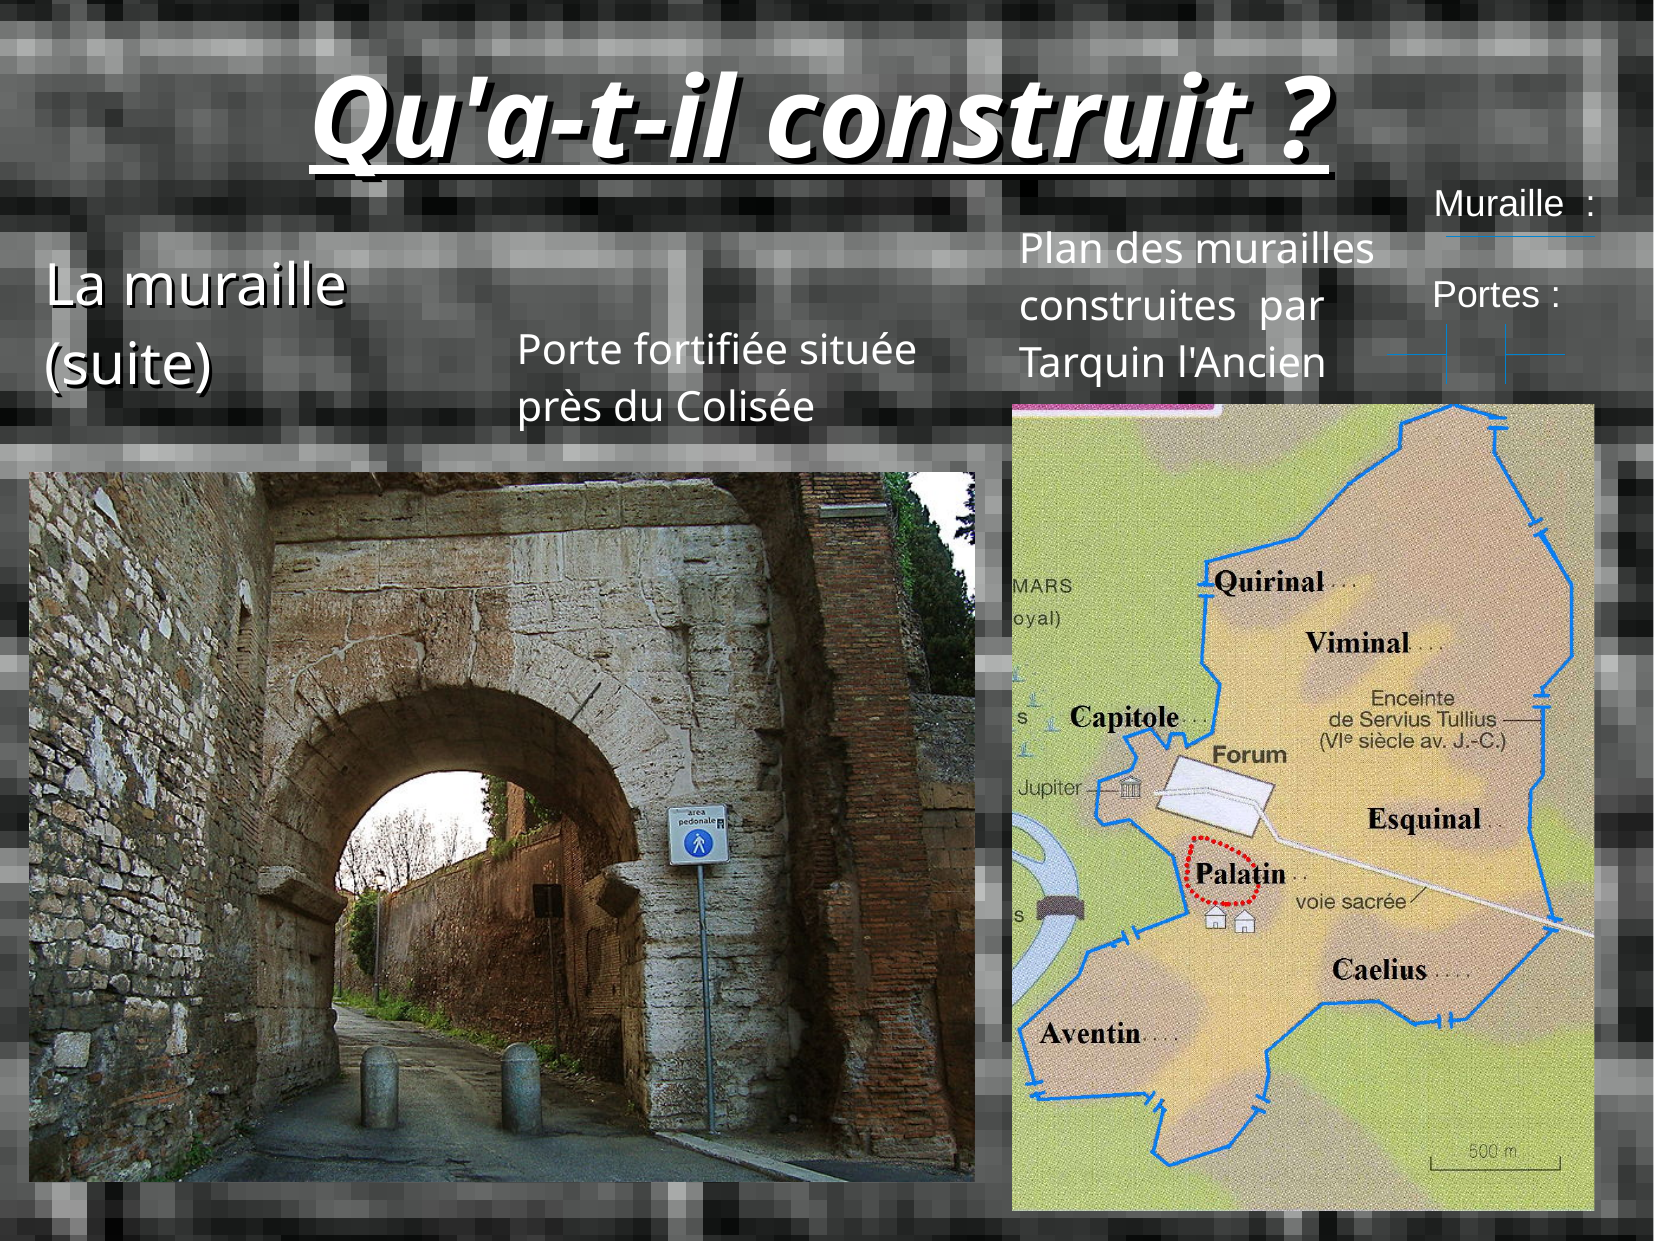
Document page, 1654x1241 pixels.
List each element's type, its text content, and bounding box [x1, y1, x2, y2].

text_box Muraille : [1419, 174, 1626, 234]
text_box Porte fortifiée située près du Colisée [501, 312, 975, 443]
text_box Portes : [1417, 265, 1595, 323]
text_box Plan des murailles construites par Tarquin l'Ancien [1003, 211, 1418, 414]
picture [0, 0, 1654, 1241]
text_box Qu'a-t-il construit ? [219, 29, 1418, 202]
text_box La muraille (suite) [29, 236, 494, 415]
